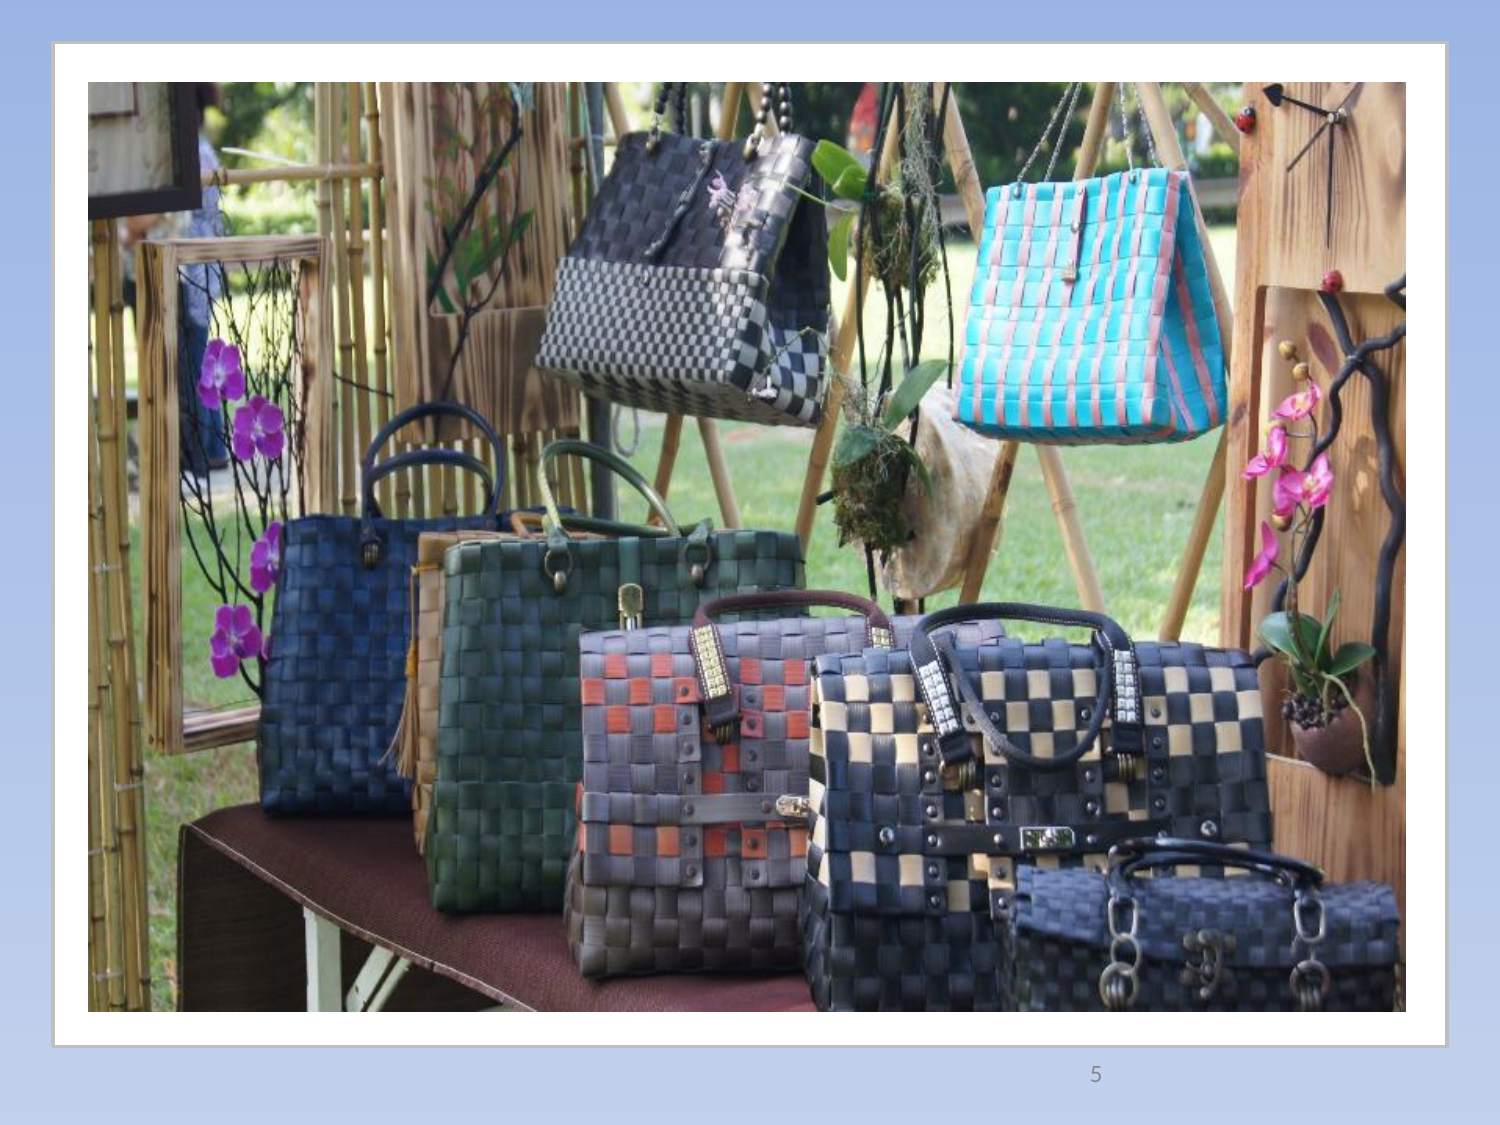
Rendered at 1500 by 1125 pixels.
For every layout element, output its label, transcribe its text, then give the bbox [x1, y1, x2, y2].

picture [88, 82, 1406, 1012]
text_box 5 [1074, 1047, 1426, 1103]
text_box [53, 43, 1447, 1047]
